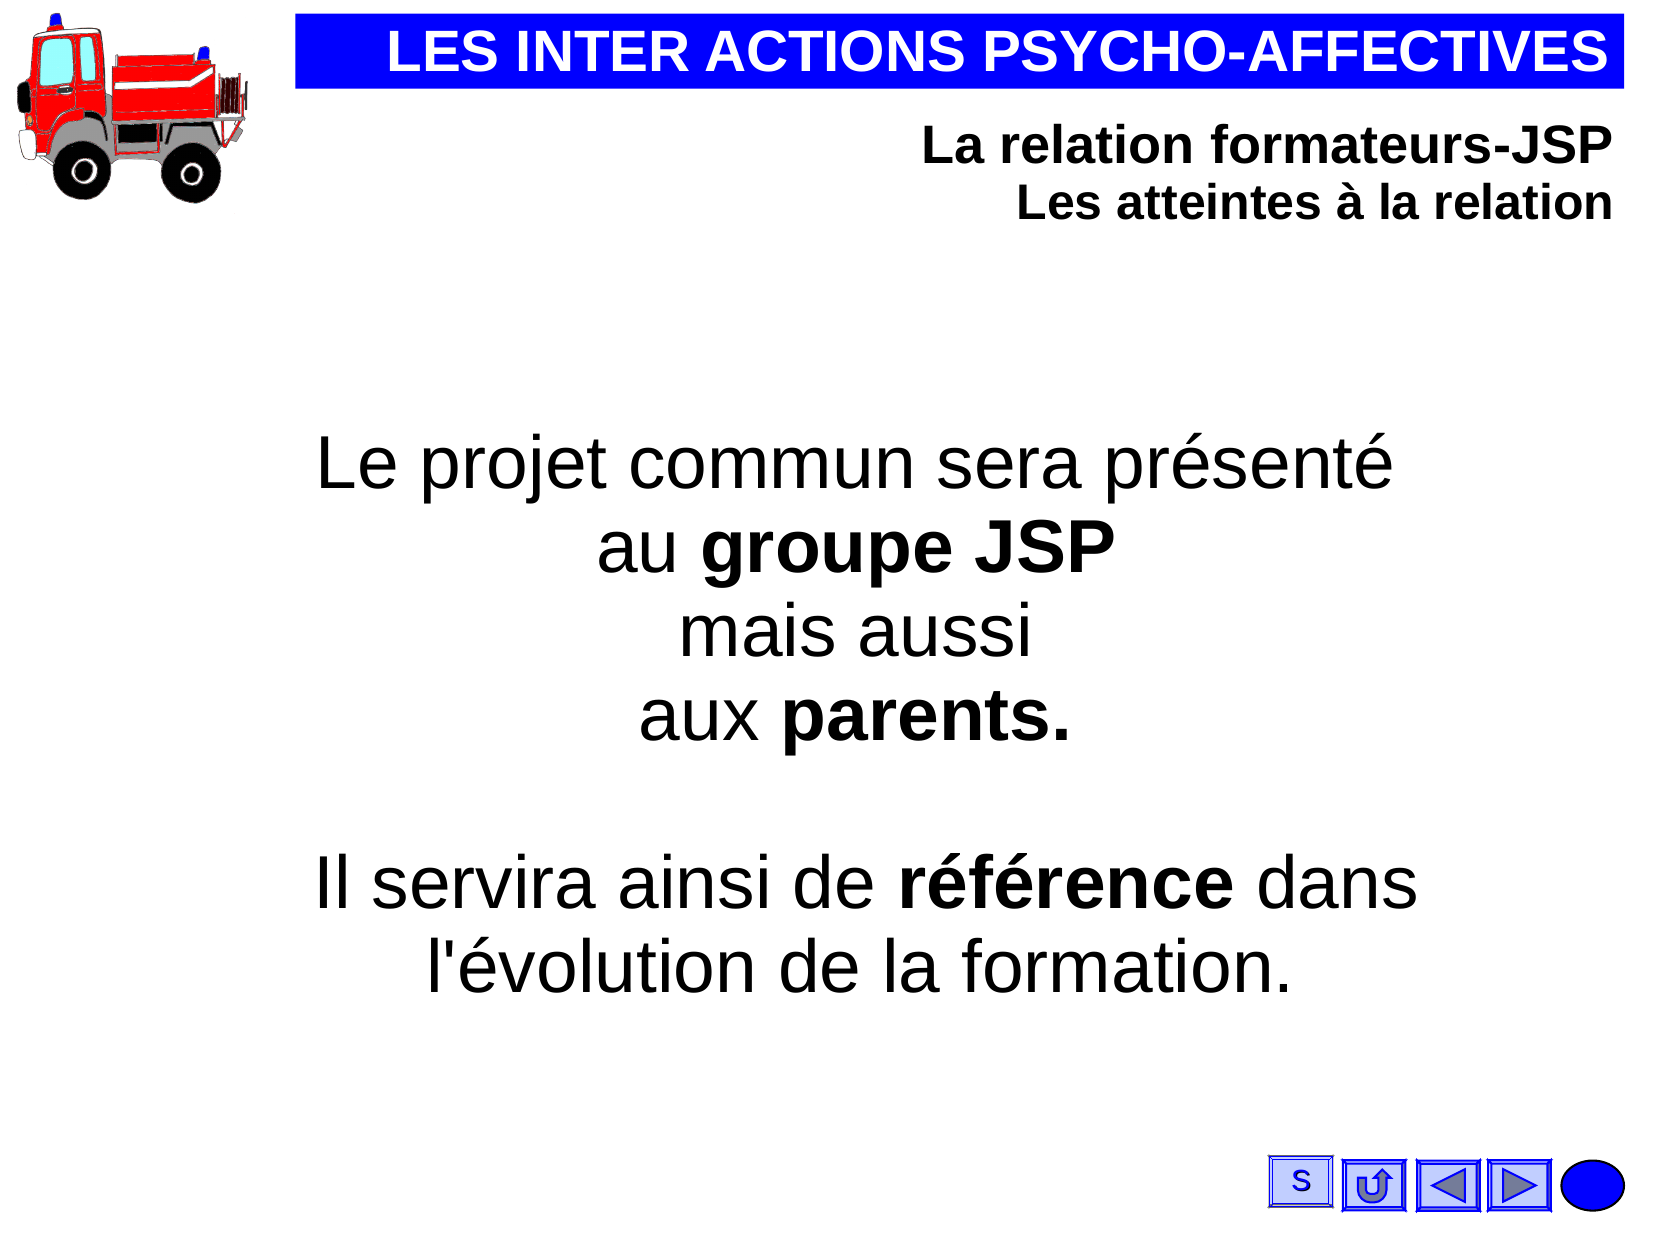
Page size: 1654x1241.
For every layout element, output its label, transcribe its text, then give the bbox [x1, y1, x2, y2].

picture [8, 8, 257, 216]
text_box [1561, 1160, 1625, 1211]
text_box La relation formateurs-JSP Les atteintes à la relation [905, 106, 1631, 238]
text_box [206, 1109, 1506, 1182]
text_box LES INTER ACTIONS PSYCHO-AFFECTIVES [295, 13, 1625, 89]
text_box Le projet commun sera présenté au groupe JSP mais aussi aux parents. Il servira ainsi de référence dans l'évolution de la formation. [137, 413, 1595, 1109]
